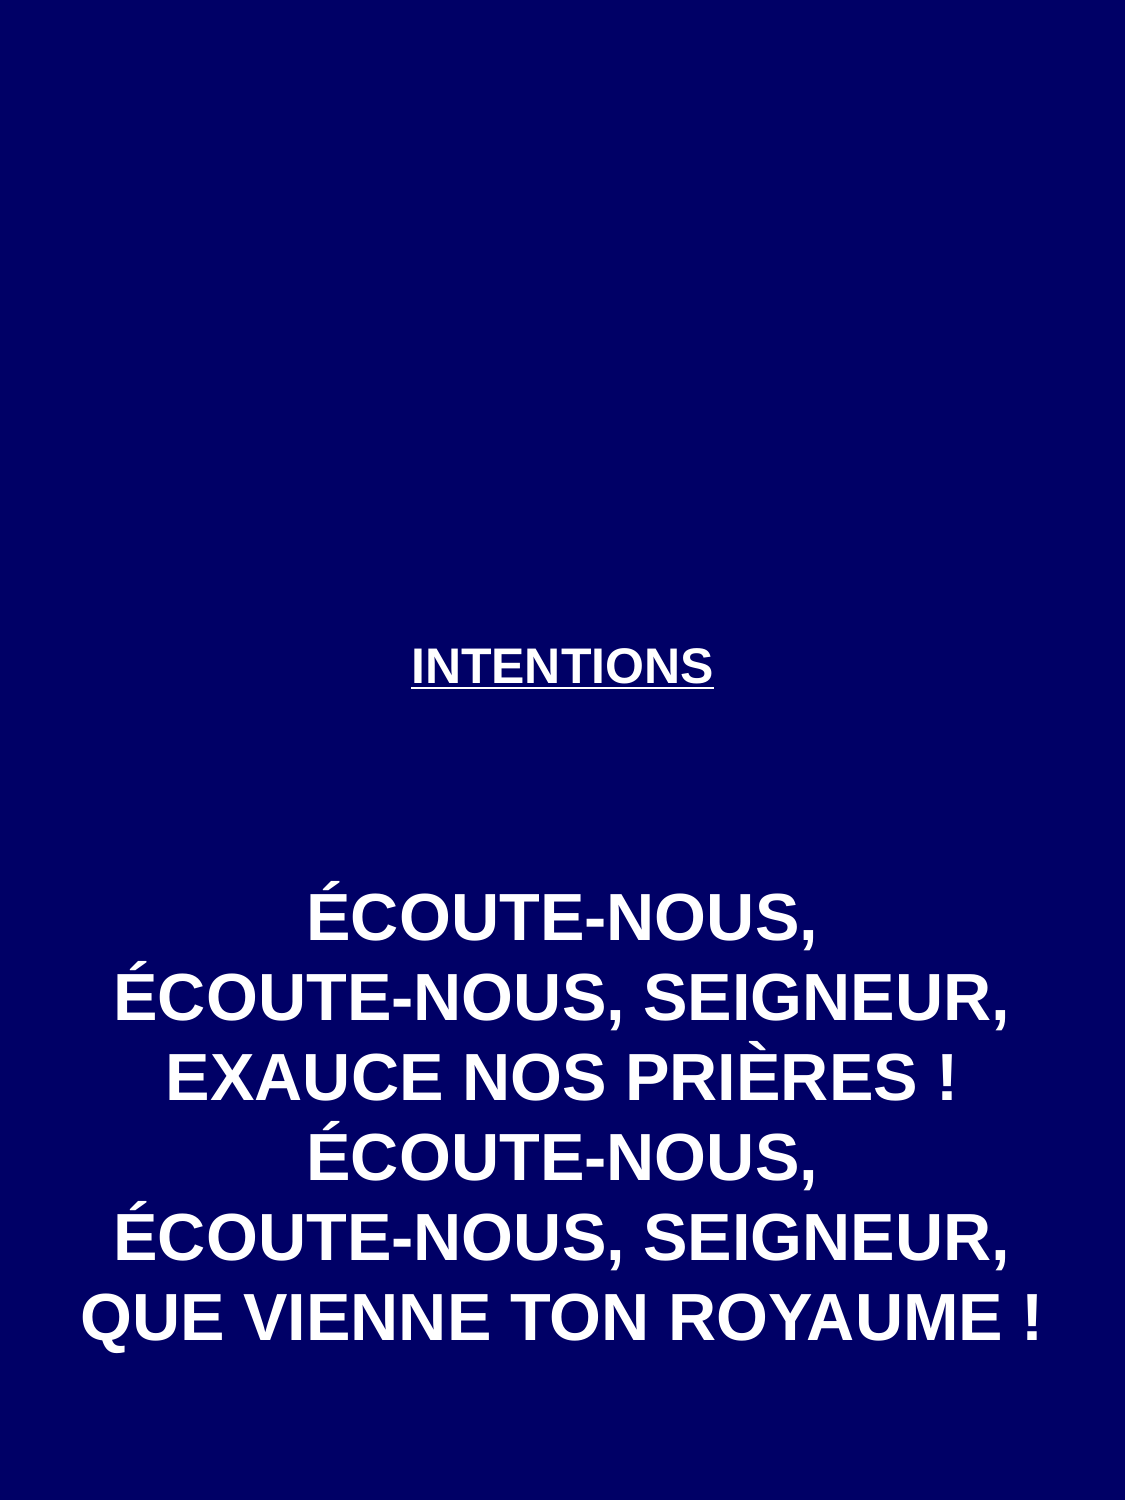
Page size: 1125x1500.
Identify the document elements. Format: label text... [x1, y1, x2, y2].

text_box INTENTIONS ÉCOUTE-NOUS, ÉCOUTE-NOUS, SEIGNEUR, EXAUCE NOS PRIÈRES ! ÉCOUTE-NOUS, ÉCOUTE-NOUS, SEIGNEUR, QUE VIENNE TON ROYAUME ! [0, 625, 1125, 1362]
